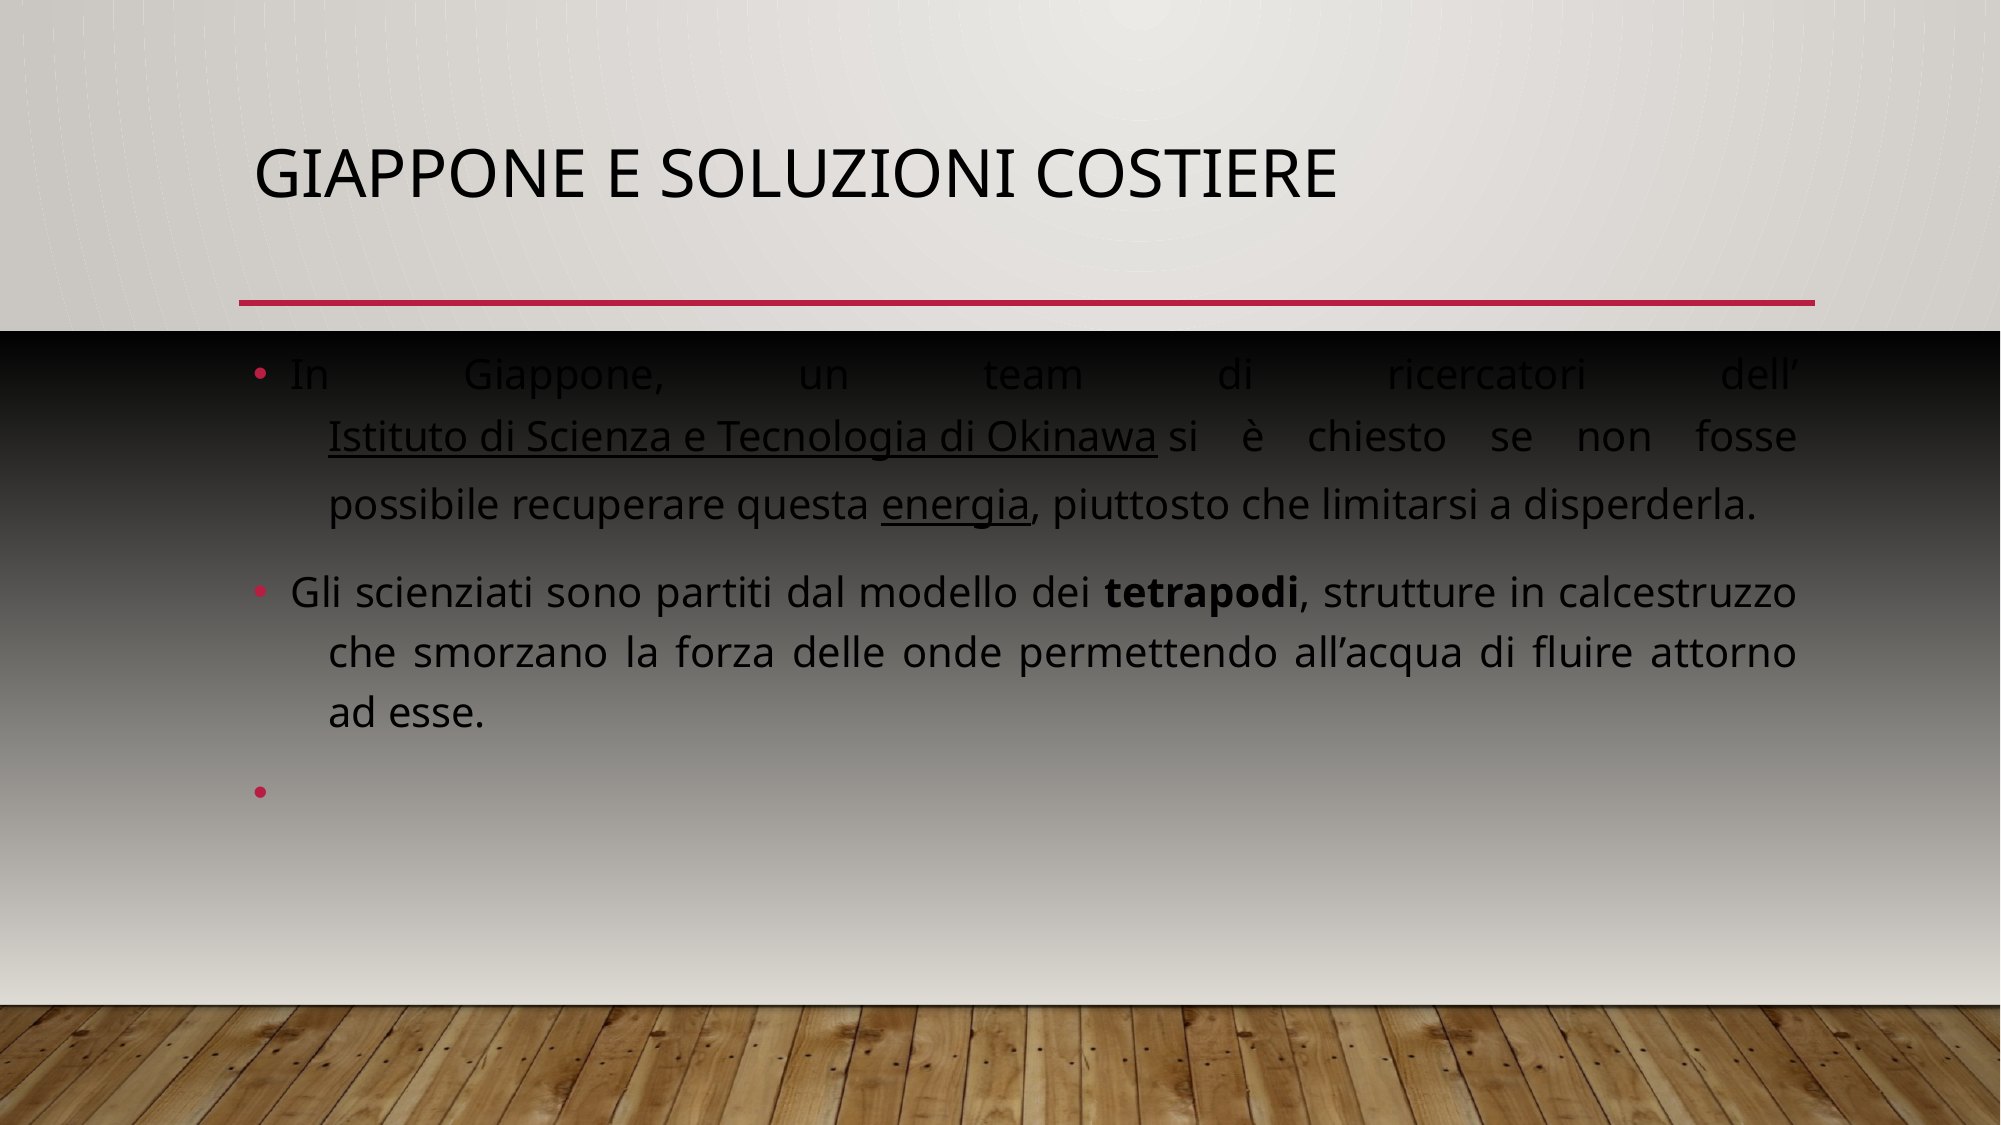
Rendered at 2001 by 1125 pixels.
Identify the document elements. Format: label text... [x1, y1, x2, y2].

title Giappone e soluzioni costiere [238, 131, 1814, 305]
list In Giappone, un team di ricercatori dell’Istituto di Scienza e Tecnologia di Okinawa si è chiesto se non fosse possibile recuperare questa energia, piuttosto che limitarsi a disperderla. Gli scienziati sono partiti dal modello dei tetrapodi, strutture in calcestruzzo che smorzano la forza delle onde permettendo all’acqua di fluire attorno ad esse. [238, 330, 1814, 897]
